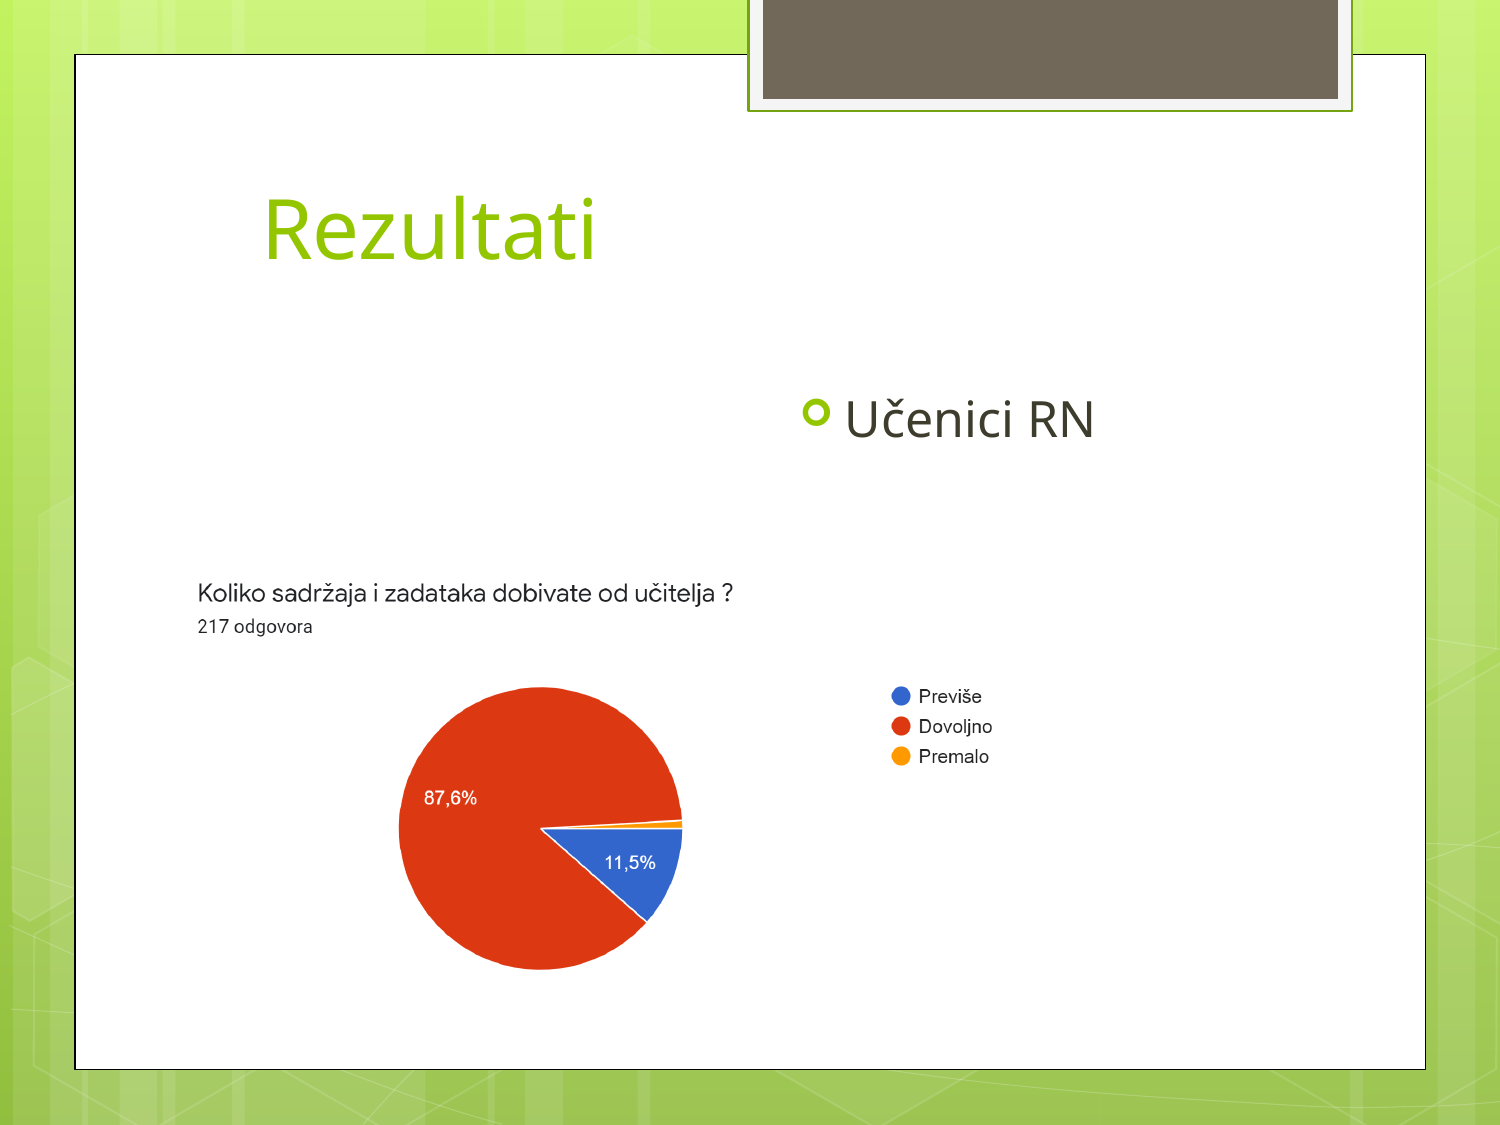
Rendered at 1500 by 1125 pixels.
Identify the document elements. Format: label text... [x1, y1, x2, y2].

title Rezultati [171, 168, 1324, 357]
list Učenici RN [761, 379, 1324, 953]
picture [159, 538, 1317, 1024]
